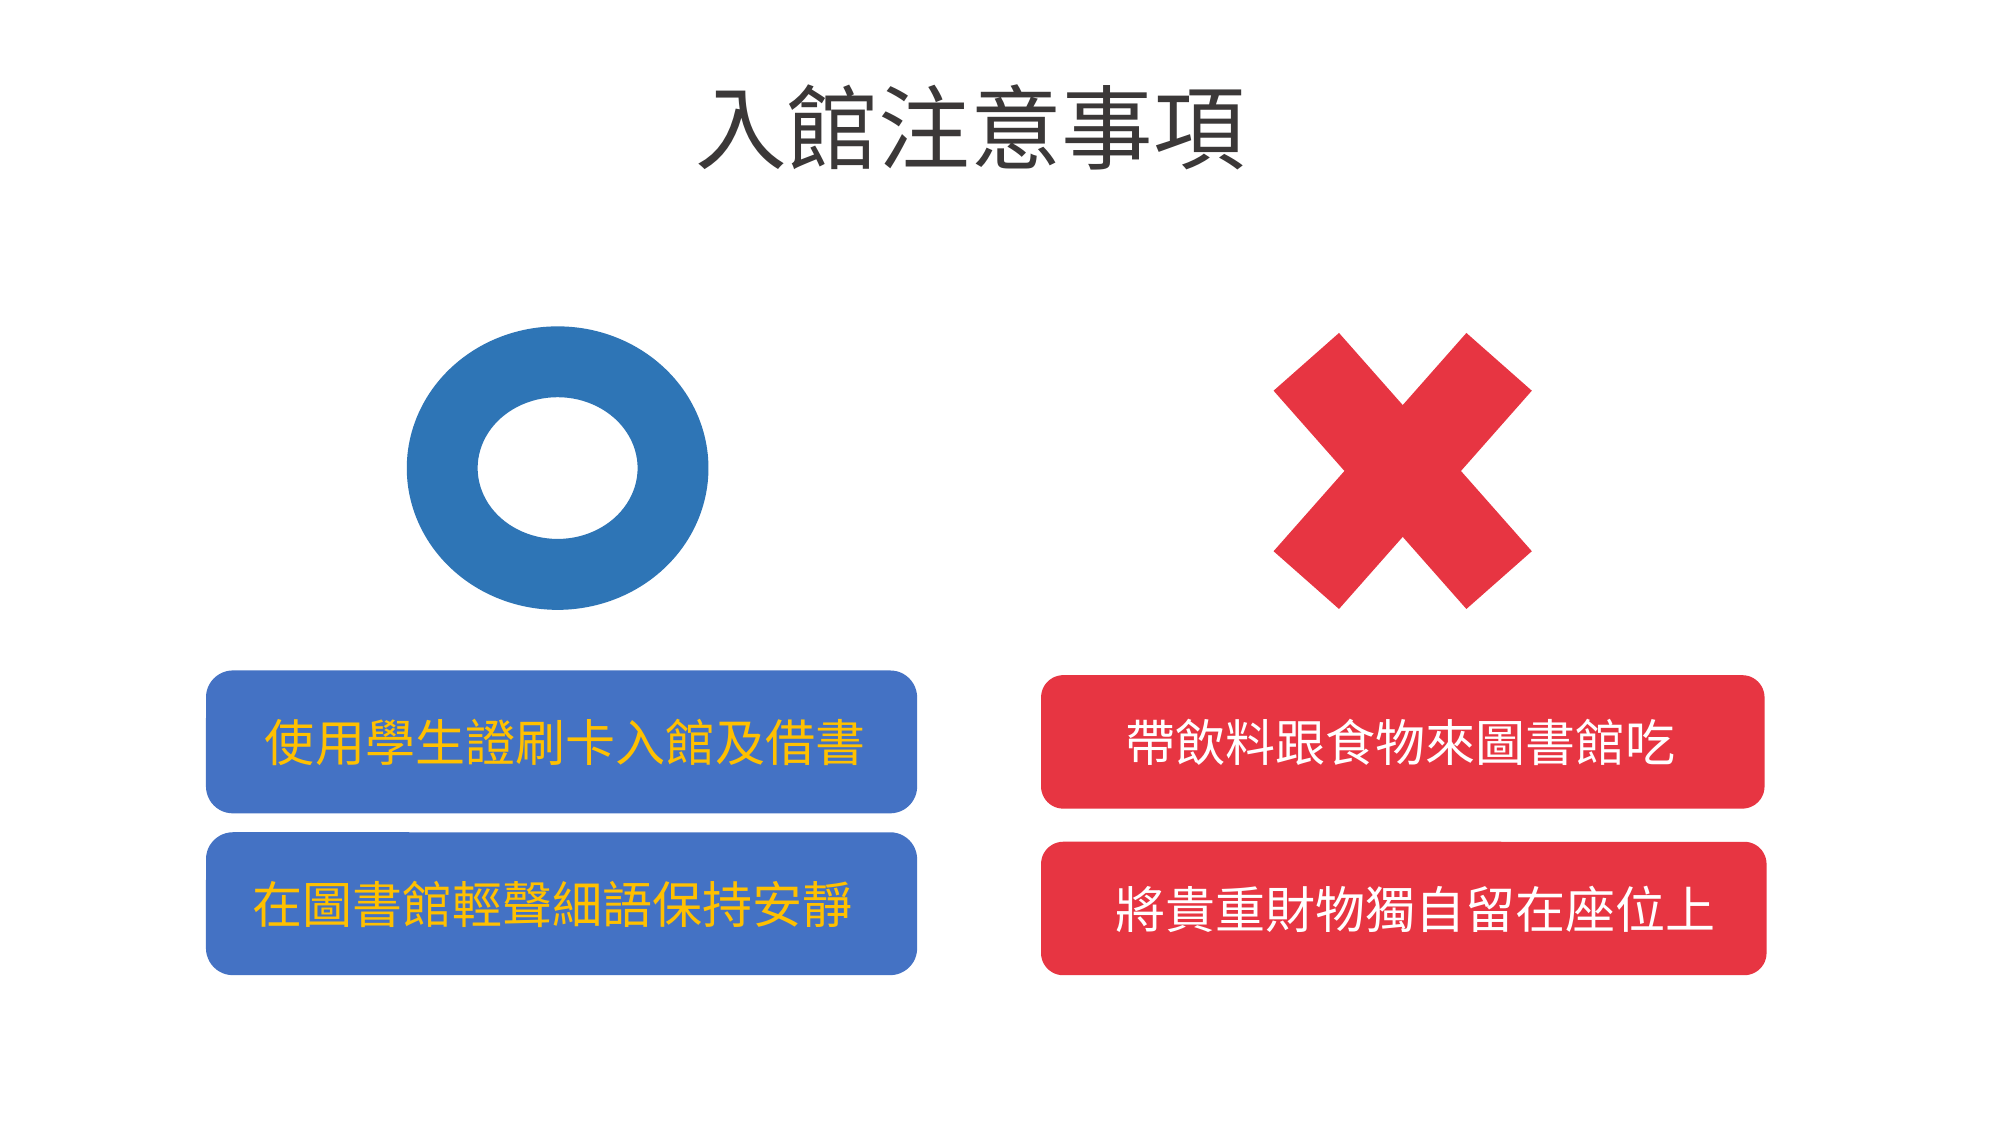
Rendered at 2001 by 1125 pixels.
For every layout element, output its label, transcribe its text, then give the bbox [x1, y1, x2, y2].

text_box [1041, 675, 1765, 809]
title 入館注意事項 [628, 47, 1313, 218]
text_box [406, 326, 709, 610]
text_box 在圖書館輕聲細語保持安靜 [237, 848, 878, 959]
text_box 將貴重財物獨自留在座位上 [1100, 853, 1740, 964]
text_box 帶飲料跟食物來圖書館吃 [1110, 686, 1696, 797]
text_box 使用學生證刷卡入館及借書 [250, 686, 896, 797]
text_box [1041, 841, 1767, 976]
text_box [1273, 332, 1532, 609]
text_box [210, 836, 913, 971]
text_box [210, 675, 913, 809]
